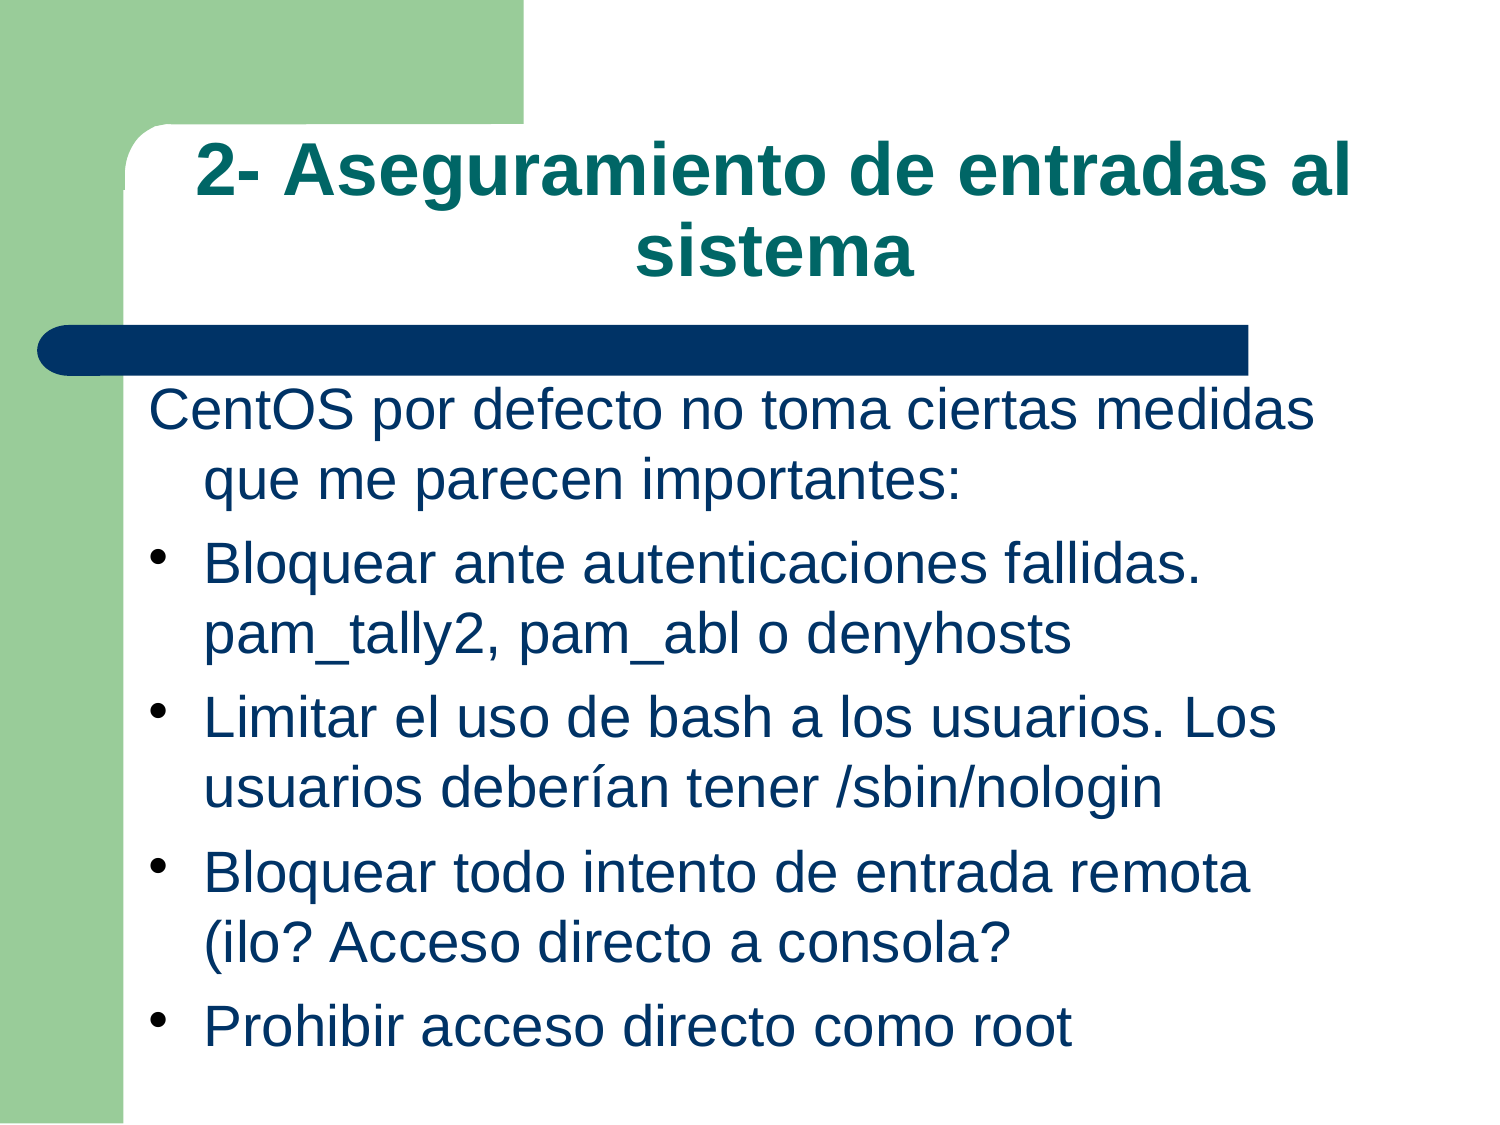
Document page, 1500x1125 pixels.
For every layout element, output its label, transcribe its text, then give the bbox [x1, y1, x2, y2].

list CentOS por defecto no toma ciertas medidas que me parecen importantes: Bloquear ante autenticaciones fallidas. pam_tally2, pam_abl o denyhosts Limitar el uso de bash a los usuarios. Los usuarios deberían tener /sbin/nologin Bloquear todo intento de entrada remota (ilo? Acceso directo a consola? Prohibir acceso directo como root [132, 363, 1394, 1125]
title 2- Aseguramiento de entradas al sistema [136, 122, 1413, 300]
